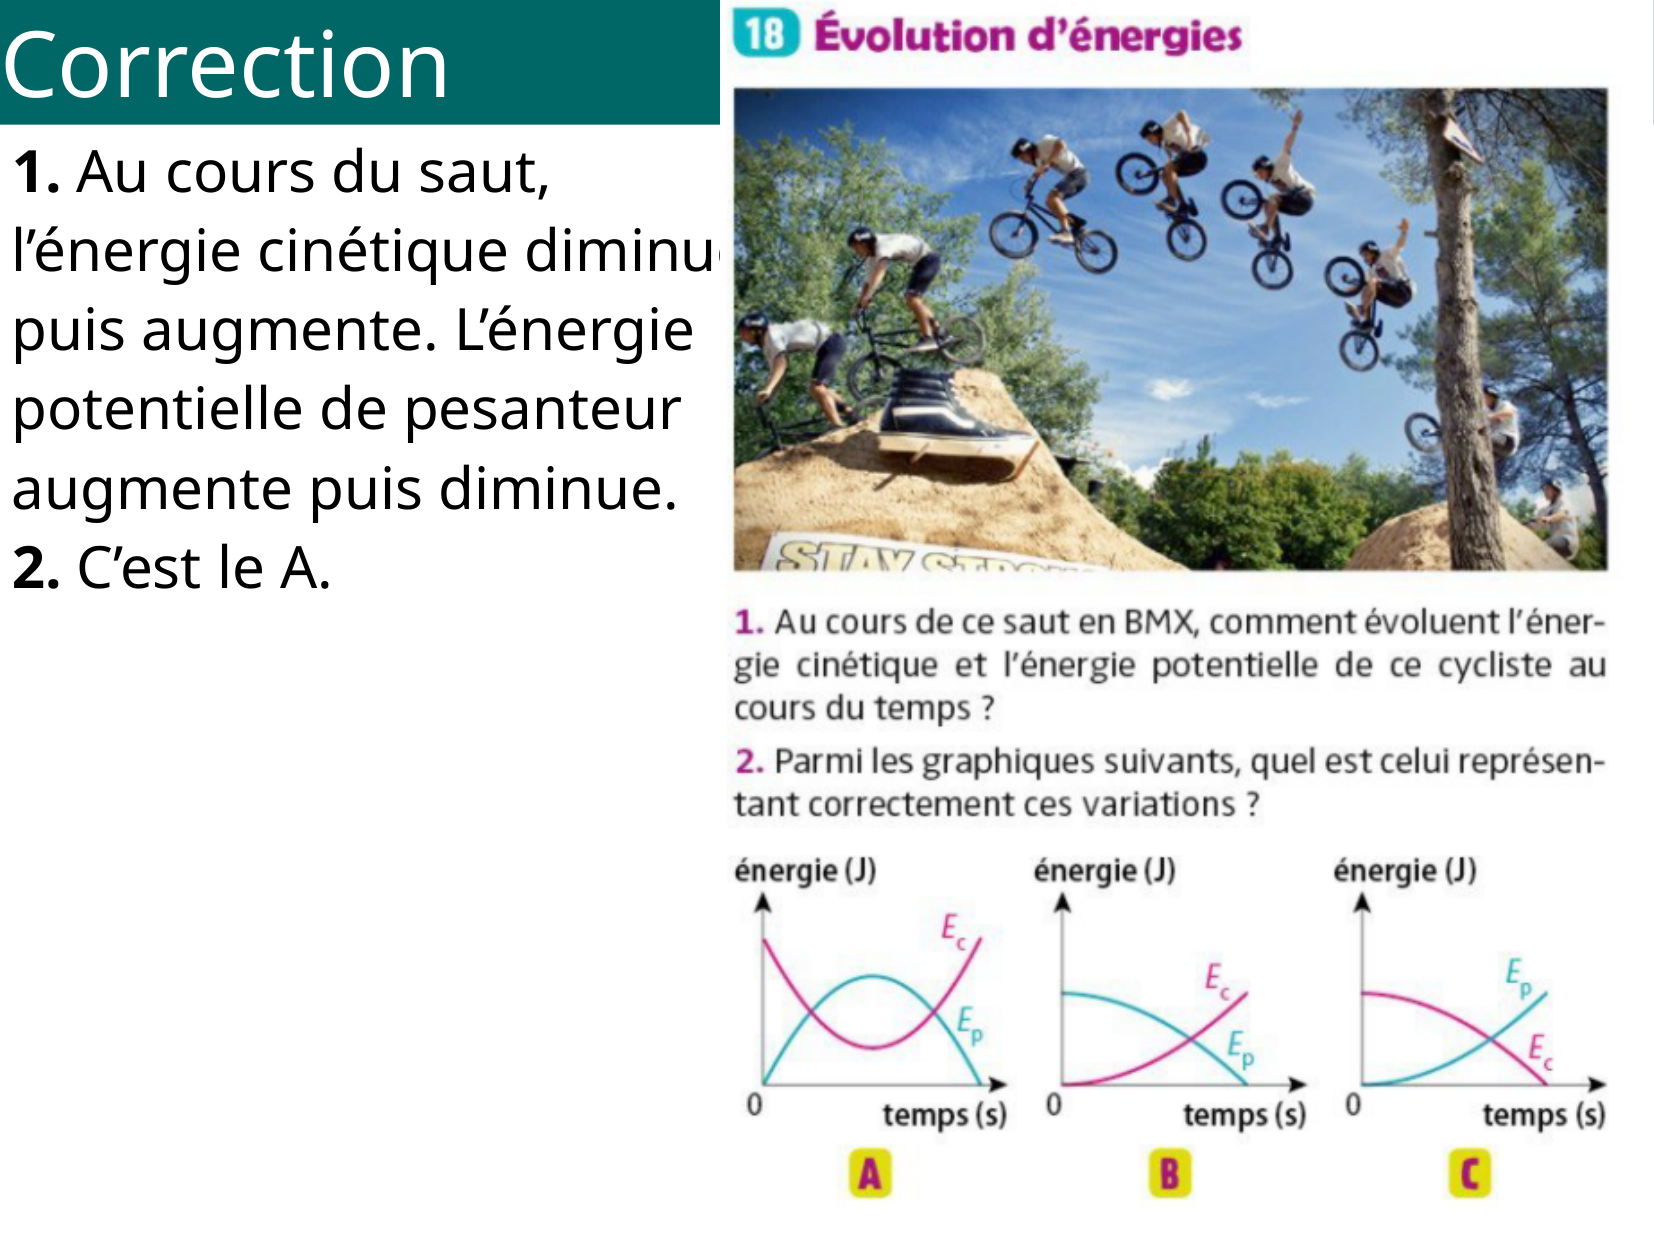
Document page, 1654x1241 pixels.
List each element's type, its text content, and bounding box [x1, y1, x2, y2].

subtitle 1. Au cours du saut, l’énergie cinétique diminue puis augmente. L’énergie potentielle de pesanteur augmente puis diminue. 2. C’est le A. [11, 129, 1642, 1231]
picture [720, 0, 1654, 1209]
title Correction [0, 4, 720, 120]
